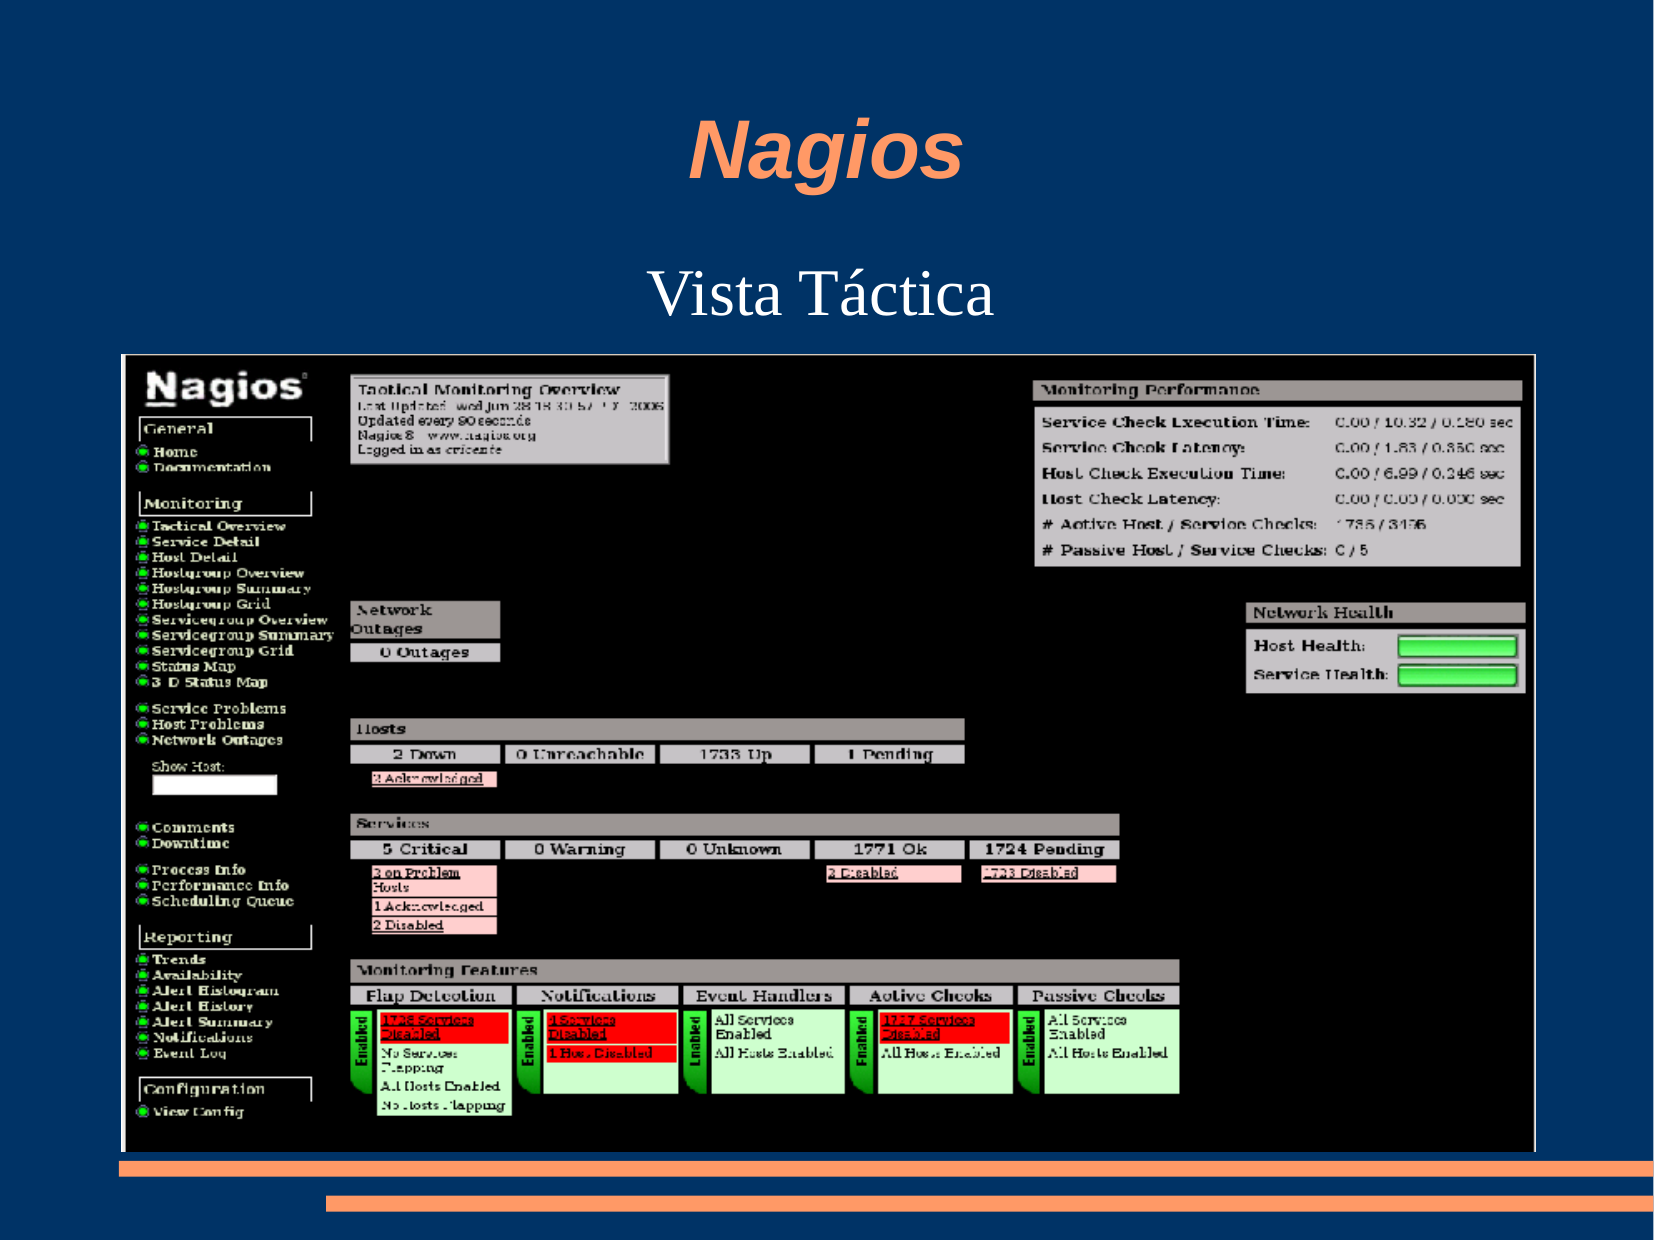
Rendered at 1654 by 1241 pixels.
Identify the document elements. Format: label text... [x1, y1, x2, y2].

title Nagios [121, 46, 1534, 254]
text_box Vista Táctica [631, 248, 1023, 337]
picture [121, 354, 1536, 1152]
